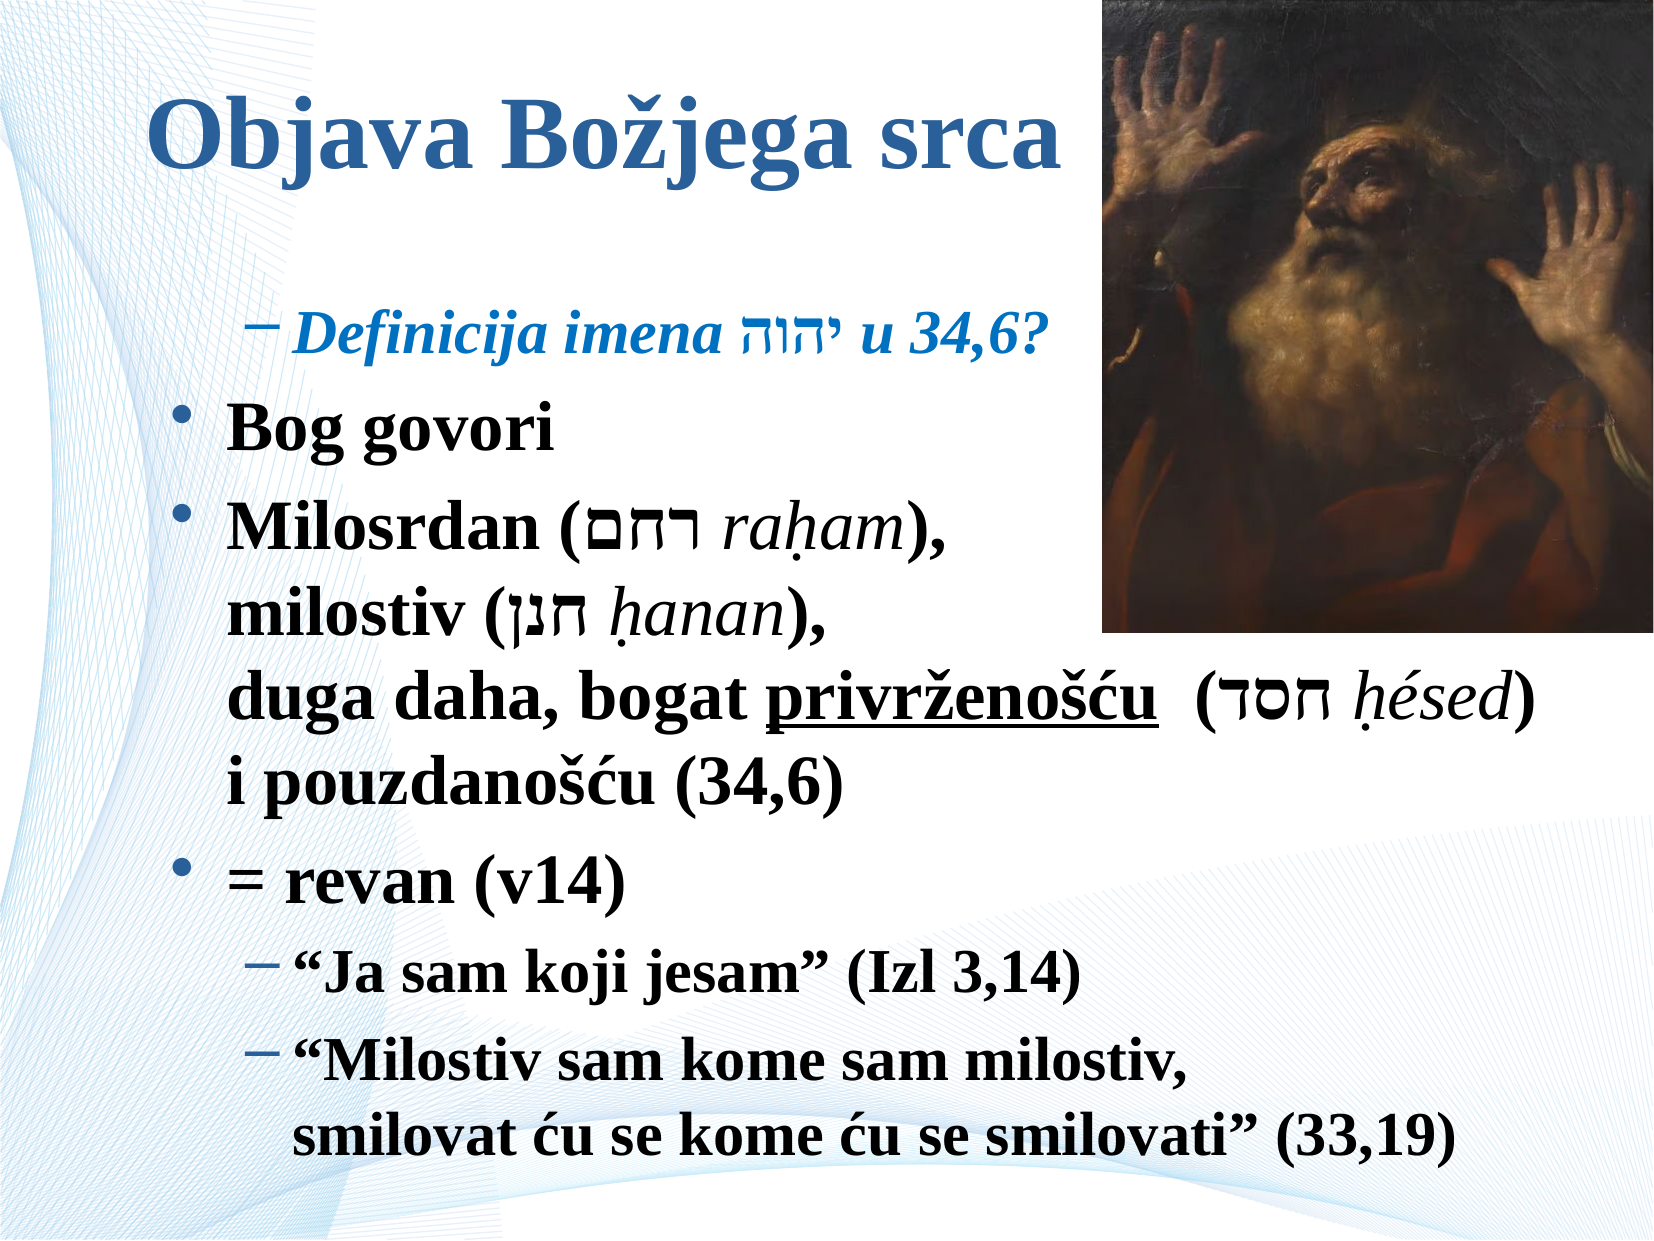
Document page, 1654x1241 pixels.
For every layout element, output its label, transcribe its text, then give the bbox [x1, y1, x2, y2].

picture [1416, 1117, 1425, 1135]
text_box Definicija imena יהוה u 34,6? Bog govori Milosrdan (רחם raḥam), milostiv (חנן ḥanan), duga daha, bogat privrženošću (חסד ḥésed) i pouzdanošću (34,6) = revan (v14) “Ja sam koji jesam” (Izl 3,14) “Milostiv sam kome sam milostiv, smilovat ću se kome ću se smilovati” (33,19) [155, 283, 1617, 1117]
text_box Objava Božjega srca [144, 13, 1102, 239]
picture [1102, 0, 1654, 634]
picture [0, 0, 1654, 1241]
